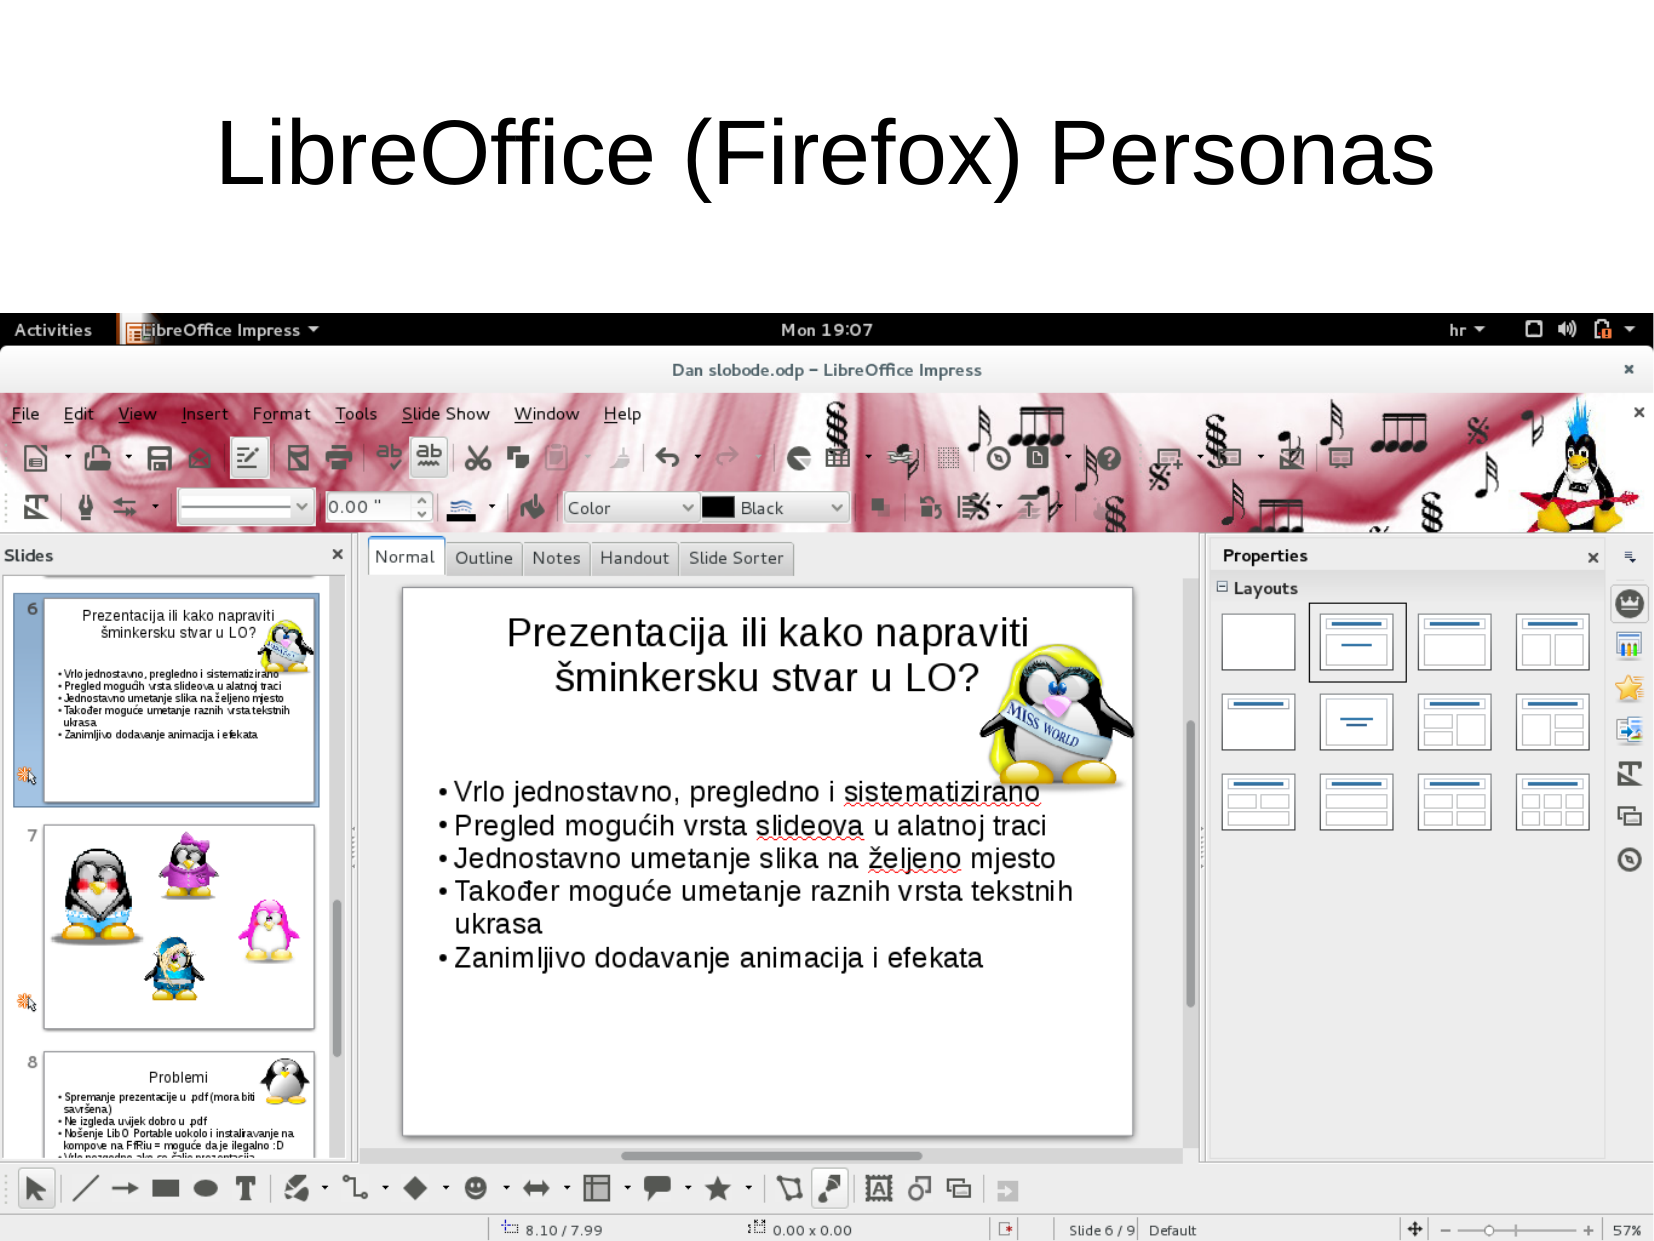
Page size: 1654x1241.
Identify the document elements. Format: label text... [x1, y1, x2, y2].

title LibreOffice (Firefox) Personas [82, 49, 1571, 257]
picture [0, 313, 1654, 1241]
